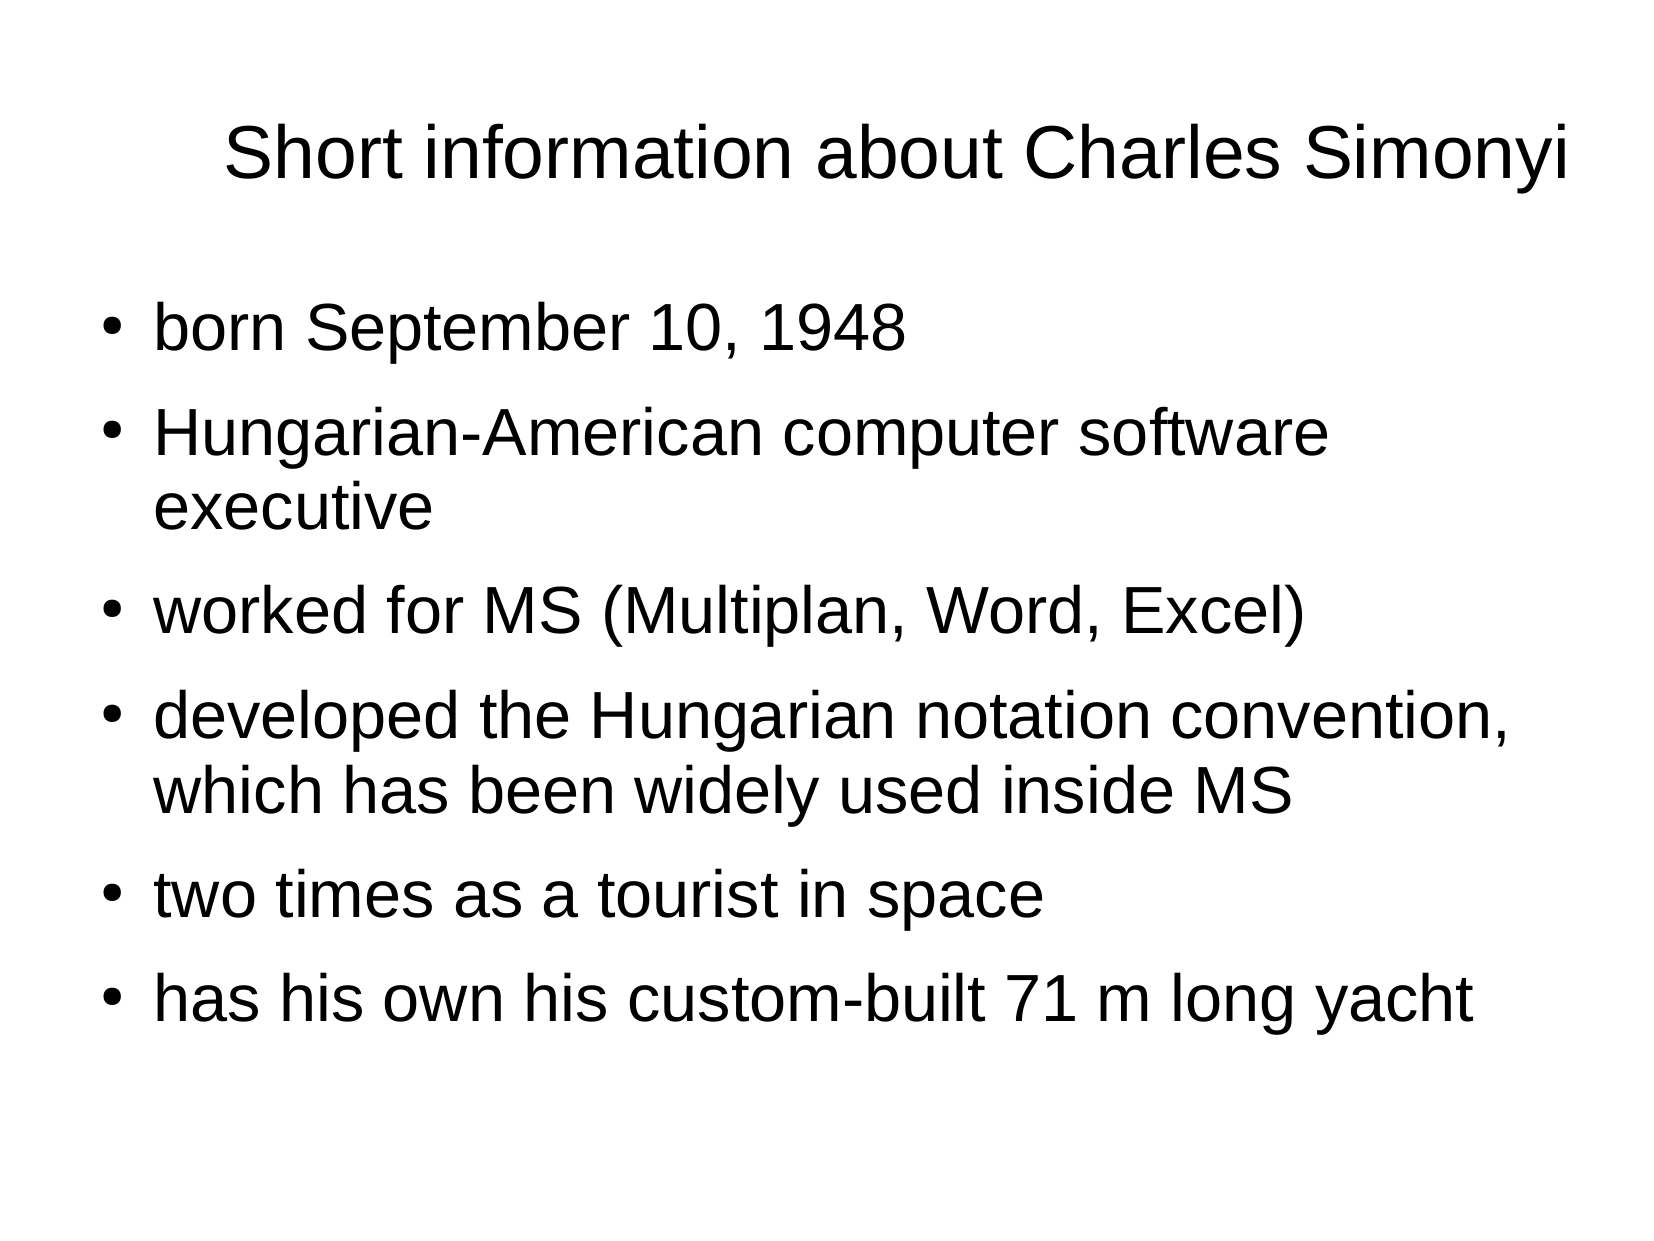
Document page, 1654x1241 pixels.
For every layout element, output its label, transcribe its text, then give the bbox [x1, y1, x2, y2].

title Short information about Charles Simonyi [82, 56, 1571, 250]
list born September 10, 1948 Hungarian-American computer software executive worked for MS (Multiplan, Word, Excel) developed the Hungarian notation convention, which has been widely used inside MS two times as a tourist in space has his own his custom-built 71 m long yacht [82, 290, 1571, 1094]
